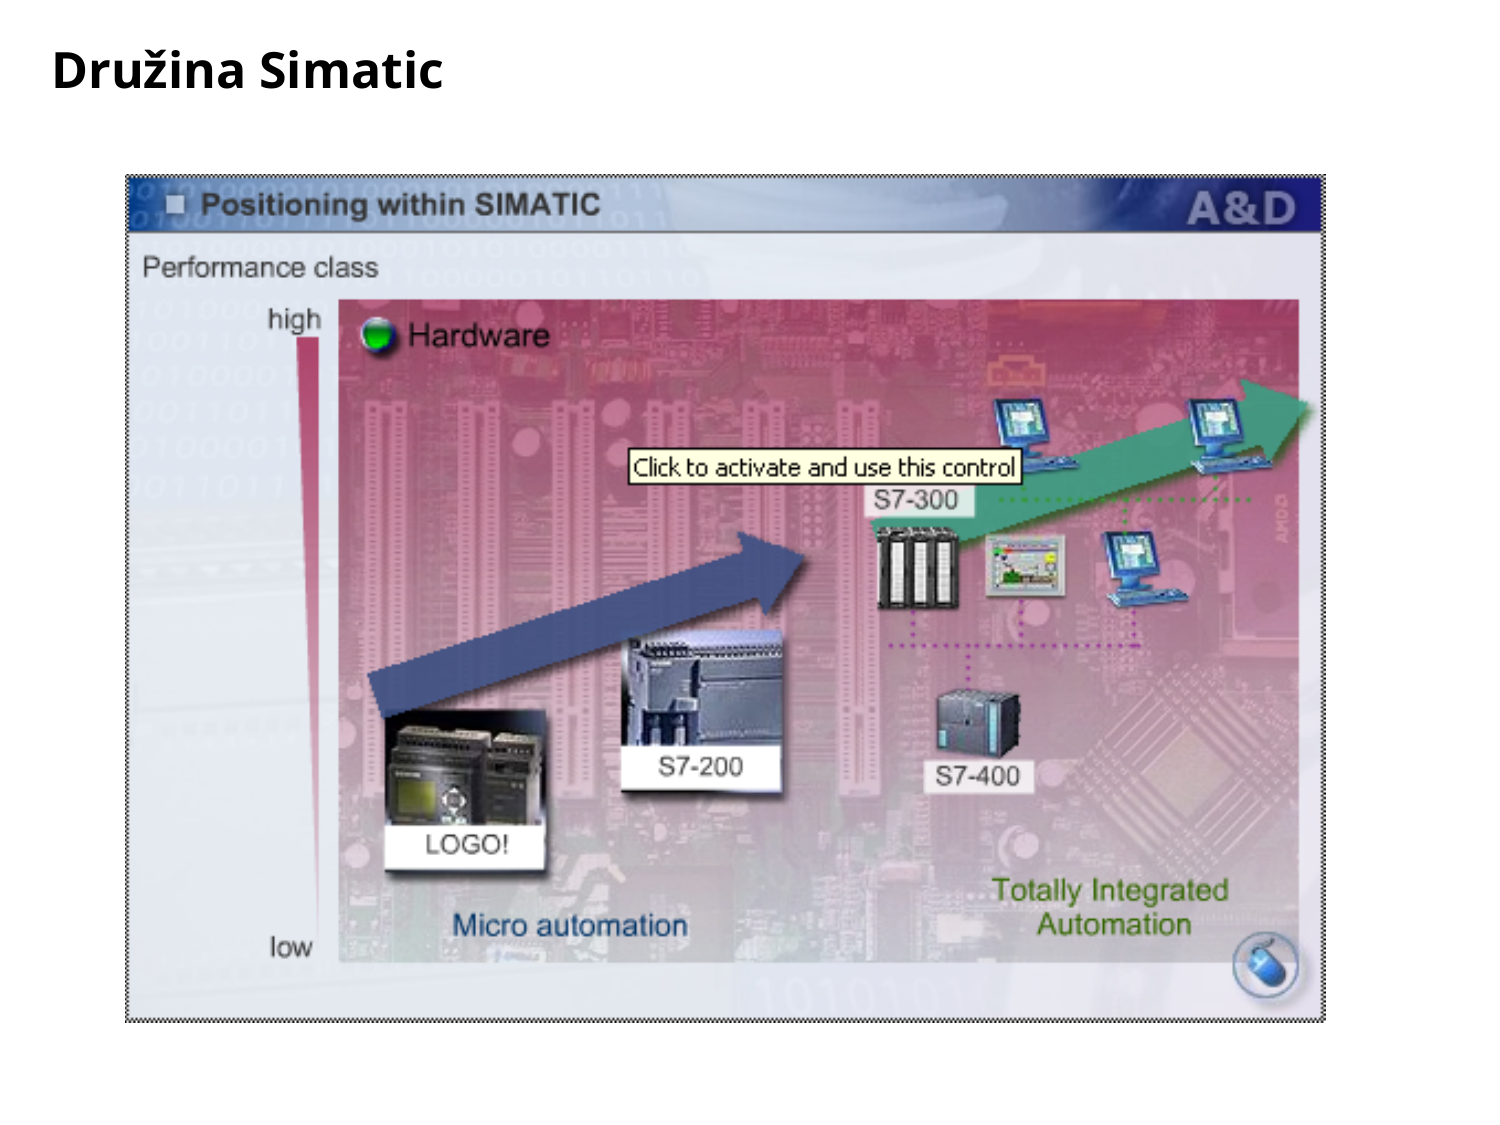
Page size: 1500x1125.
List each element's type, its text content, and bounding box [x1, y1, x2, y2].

picture [125, 174, 1326, 1023]
text_box Družina Simatic [36, 30, 460, 106]
